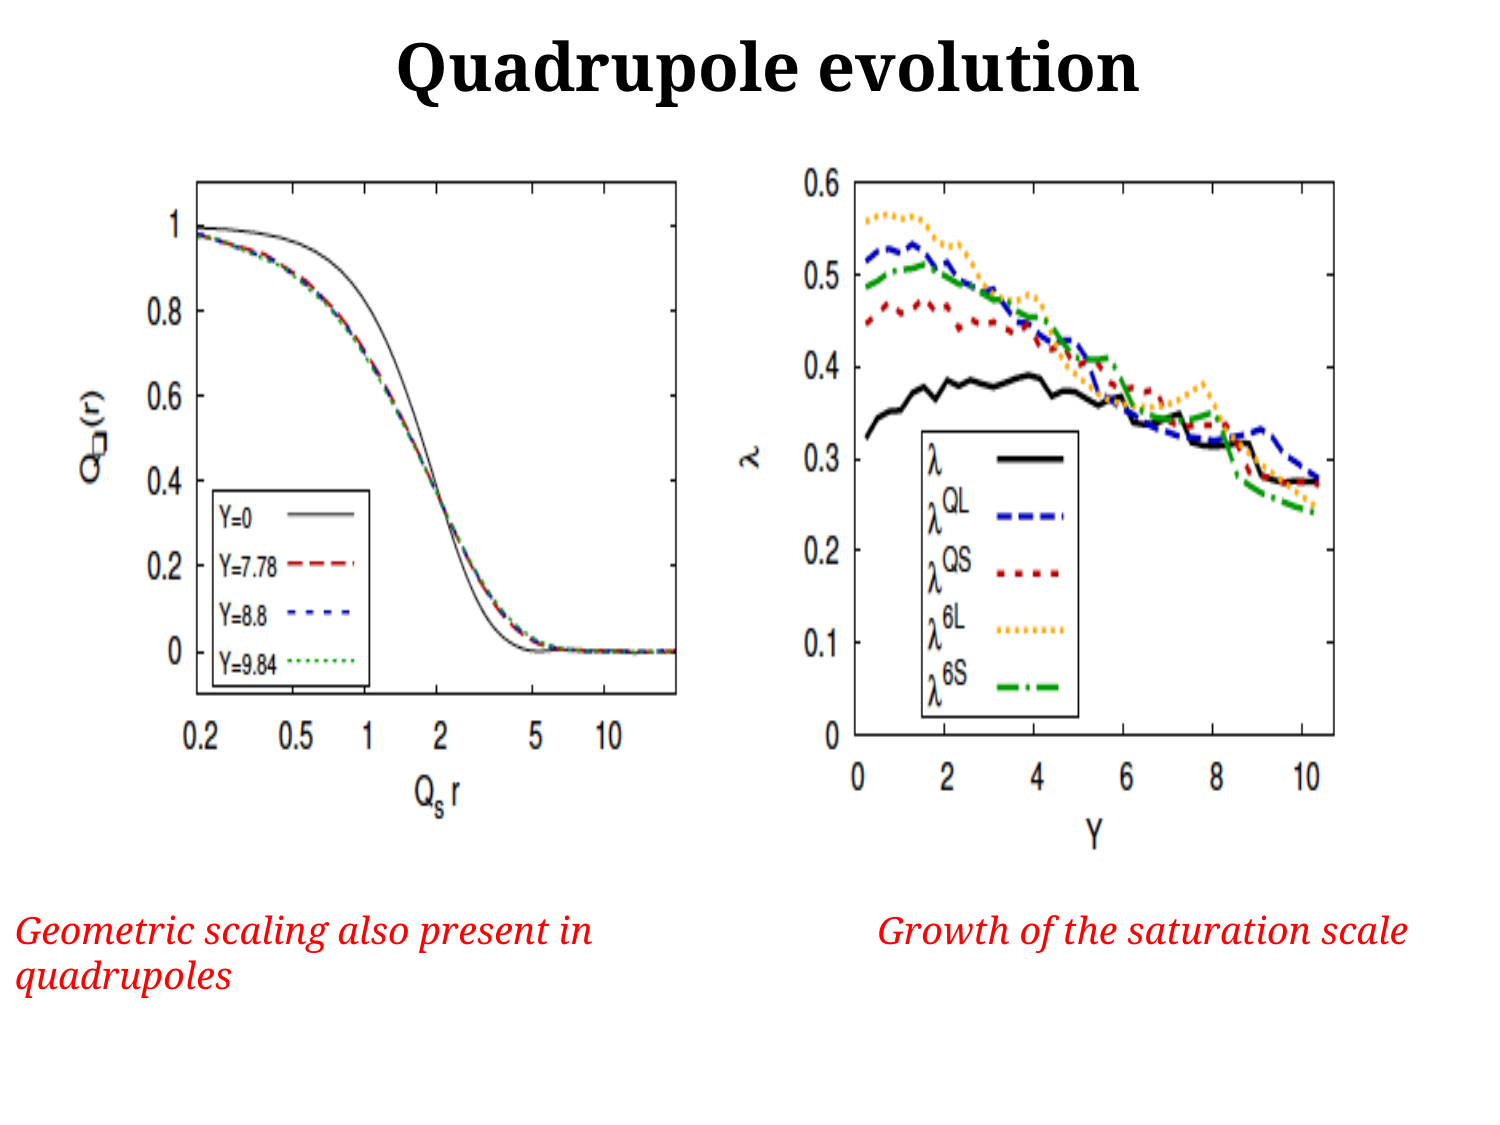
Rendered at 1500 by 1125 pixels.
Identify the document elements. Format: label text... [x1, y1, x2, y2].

picture [75, 156, 1351, 863]
text_box Geometric scaling also present in quadrupoles [0, 900, 826, 960]
text_box Quadrupole evolution [112, 17, 1426, 113]
text_box Growth of the saturation scale [862, 900, 1463, 960]
